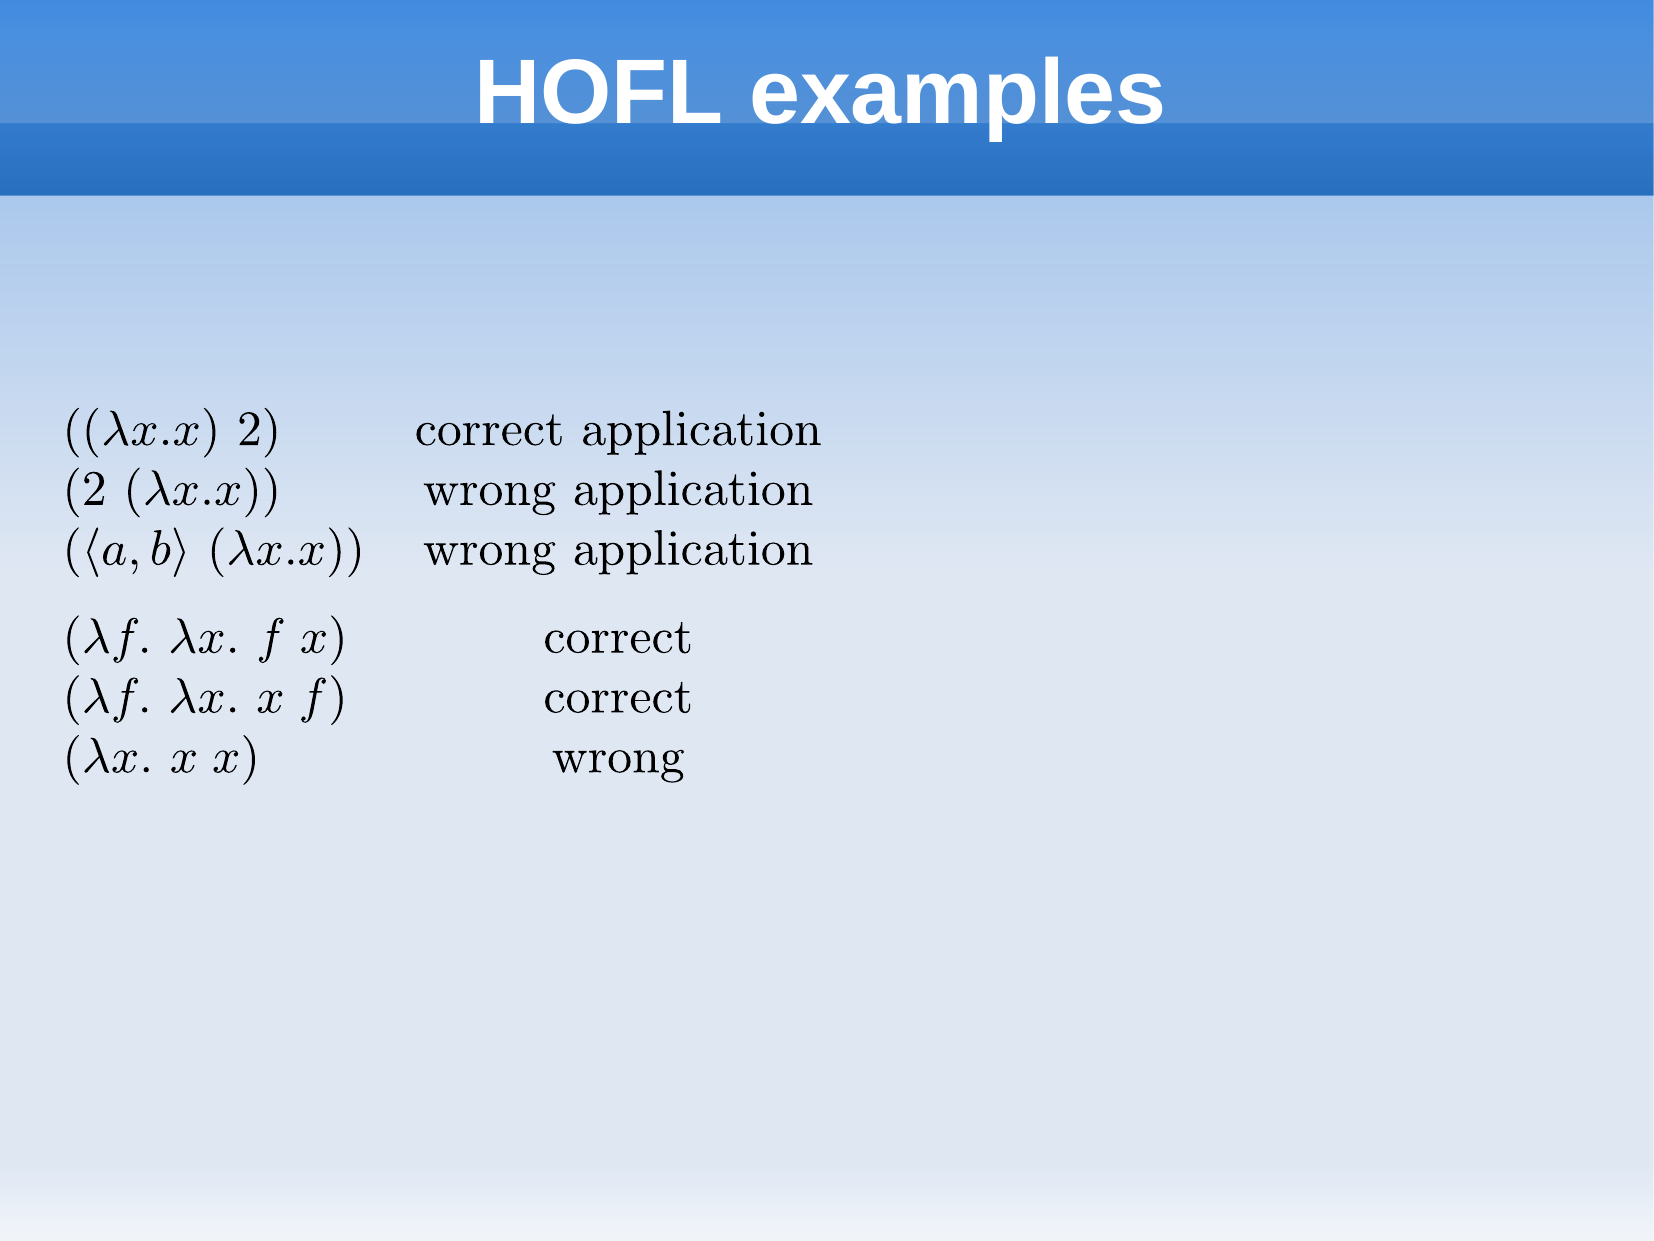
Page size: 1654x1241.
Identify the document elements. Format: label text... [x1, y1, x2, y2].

title HOFL examples [76, 0, 1565, 188]
picture [0, 0, 1654, 1241]
text_box [62, 407, 822, 785]
